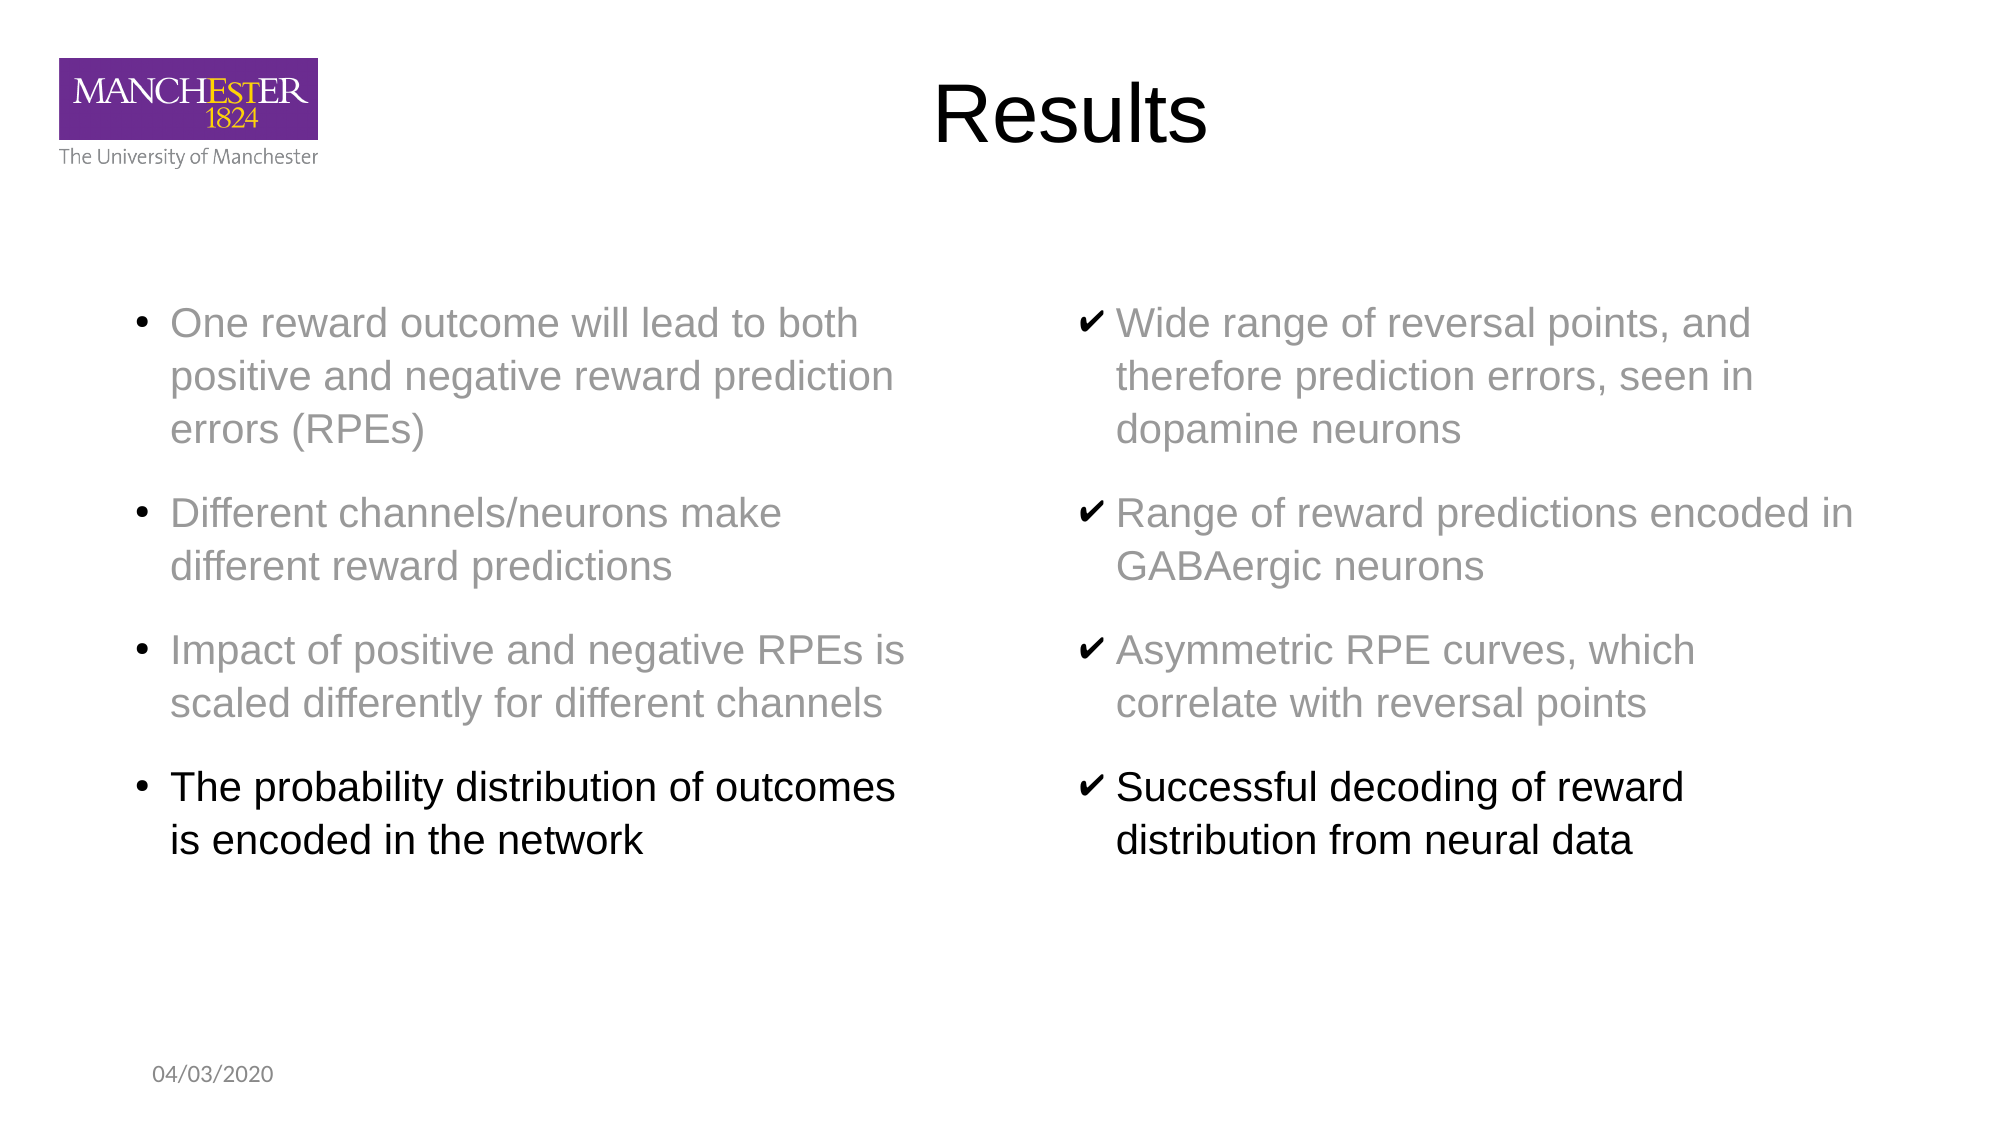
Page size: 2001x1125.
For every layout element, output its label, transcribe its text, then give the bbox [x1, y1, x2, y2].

picture [59, 58, 318, 169]
title Results [338, 44, 1804, 183]
slide_number 04/03/2020 [137, 1042, 588, 1103]
text_box One reward outcome will lead to both positive and negative reward prediction errors (RPEs) Different channels/neurons make different reward predictions Impact of positive and negative RPEs is scaled differently for different channels The probability distribution of outcomes is encoded in the network [120, 285, 931, 978]
text_box Wide range of reversal points, and therefore prediction errors, seen in dopamine neurons Range of reward predictions encoded in GABAergic neurons Asymmetric RPE curves, which correlate with reversal points Successful decoding of reward distribution from neural data [1065, 285, 1877, 1038]
